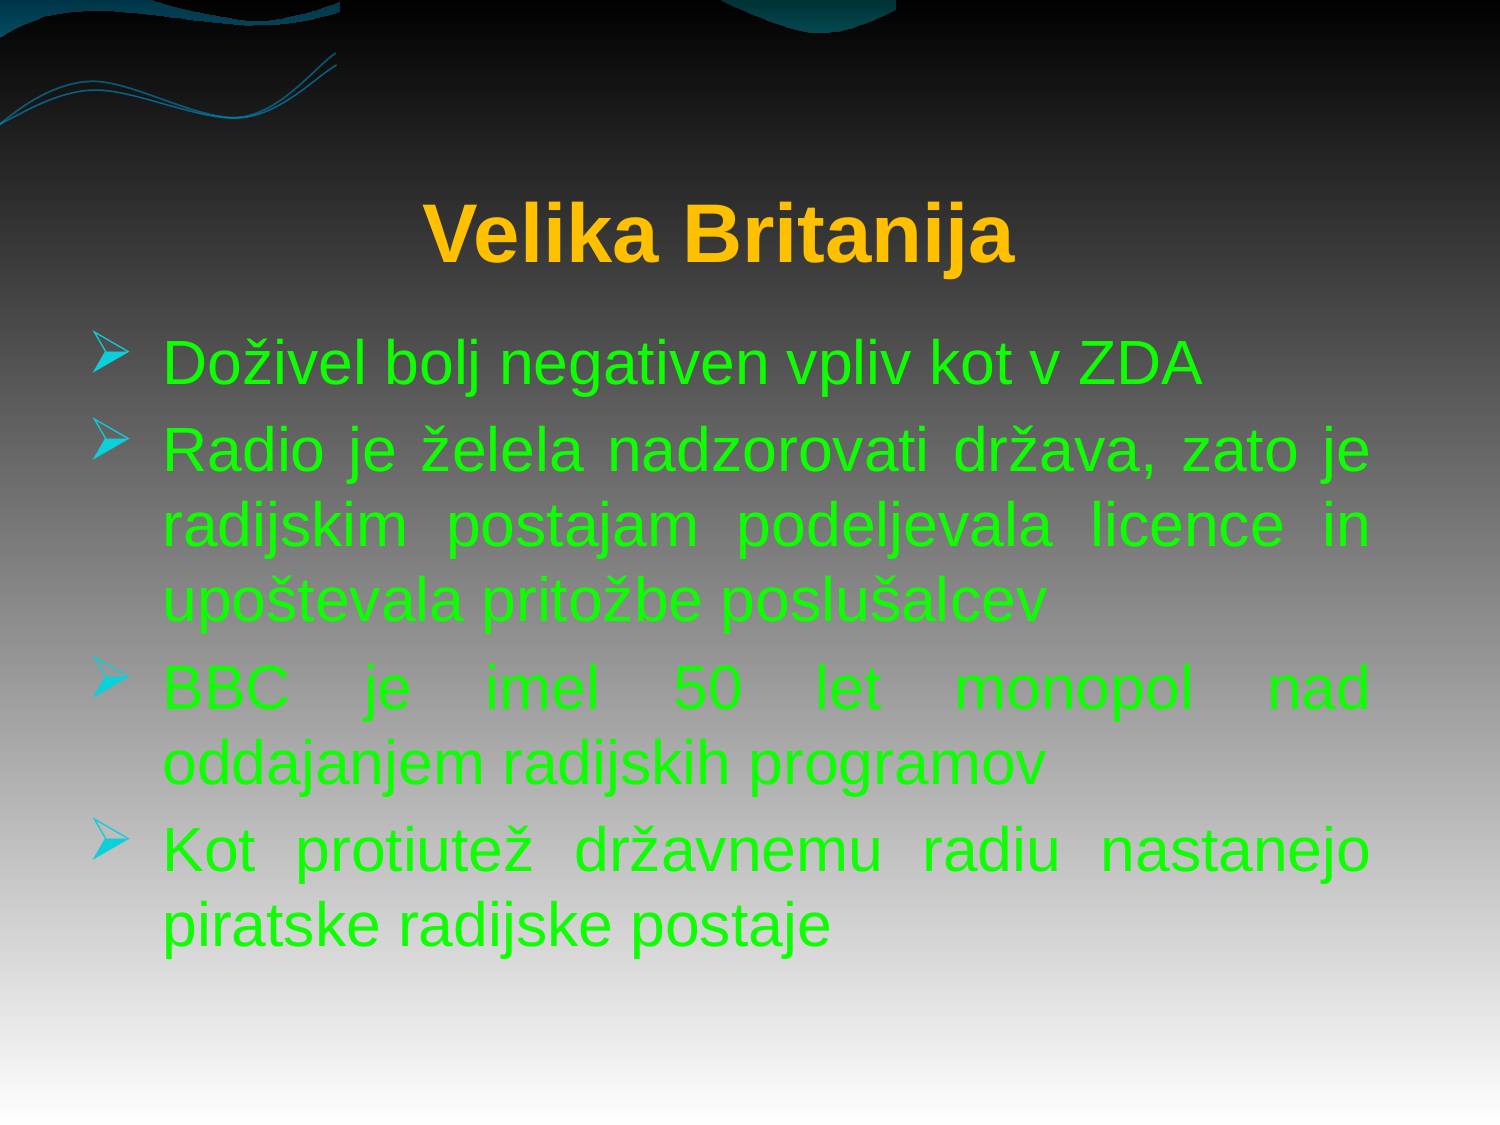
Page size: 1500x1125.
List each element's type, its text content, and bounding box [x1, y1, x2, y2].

subtitle Doživel bolj negativen vpliv kot v ZDA Radio je želela nadzorovati država, zato je radijskim postajam podeljevala licence in upoštevala pritožbe poslušalcev BBC je imel 50 let monopol nad oddajanjem radijskih programov Kot protiutež državnemu radiu nastanejo piratske radijske postaje [87, 314, 1376, 1059]
title Velika Britanija [76, 101, 1365, 279]
